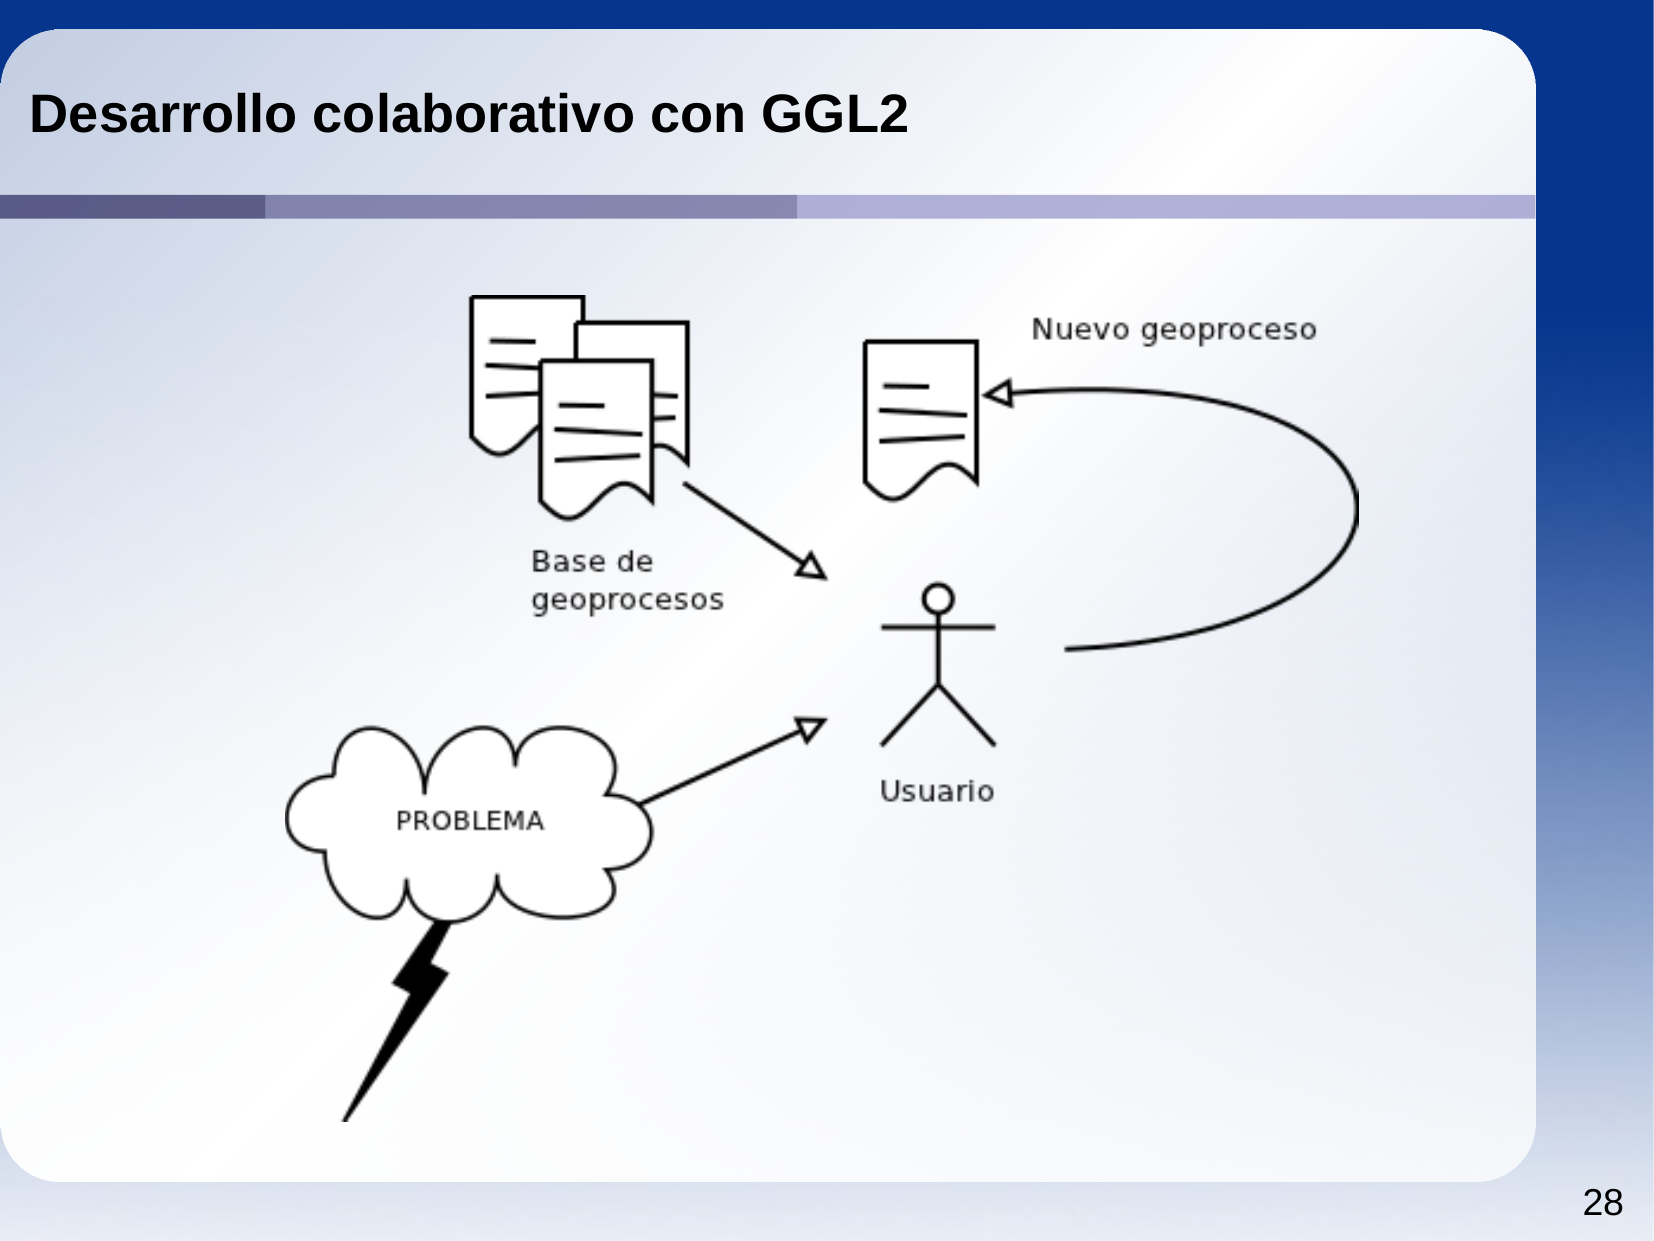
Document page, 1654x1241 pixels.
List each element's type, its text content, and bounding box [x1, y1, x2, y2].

picture [0, 0, 1654, 1241]
title Desarrollo colaborativo con GGL2 [29, 49, 1506, 178]
picture [285, 295, 1359, 1123]
